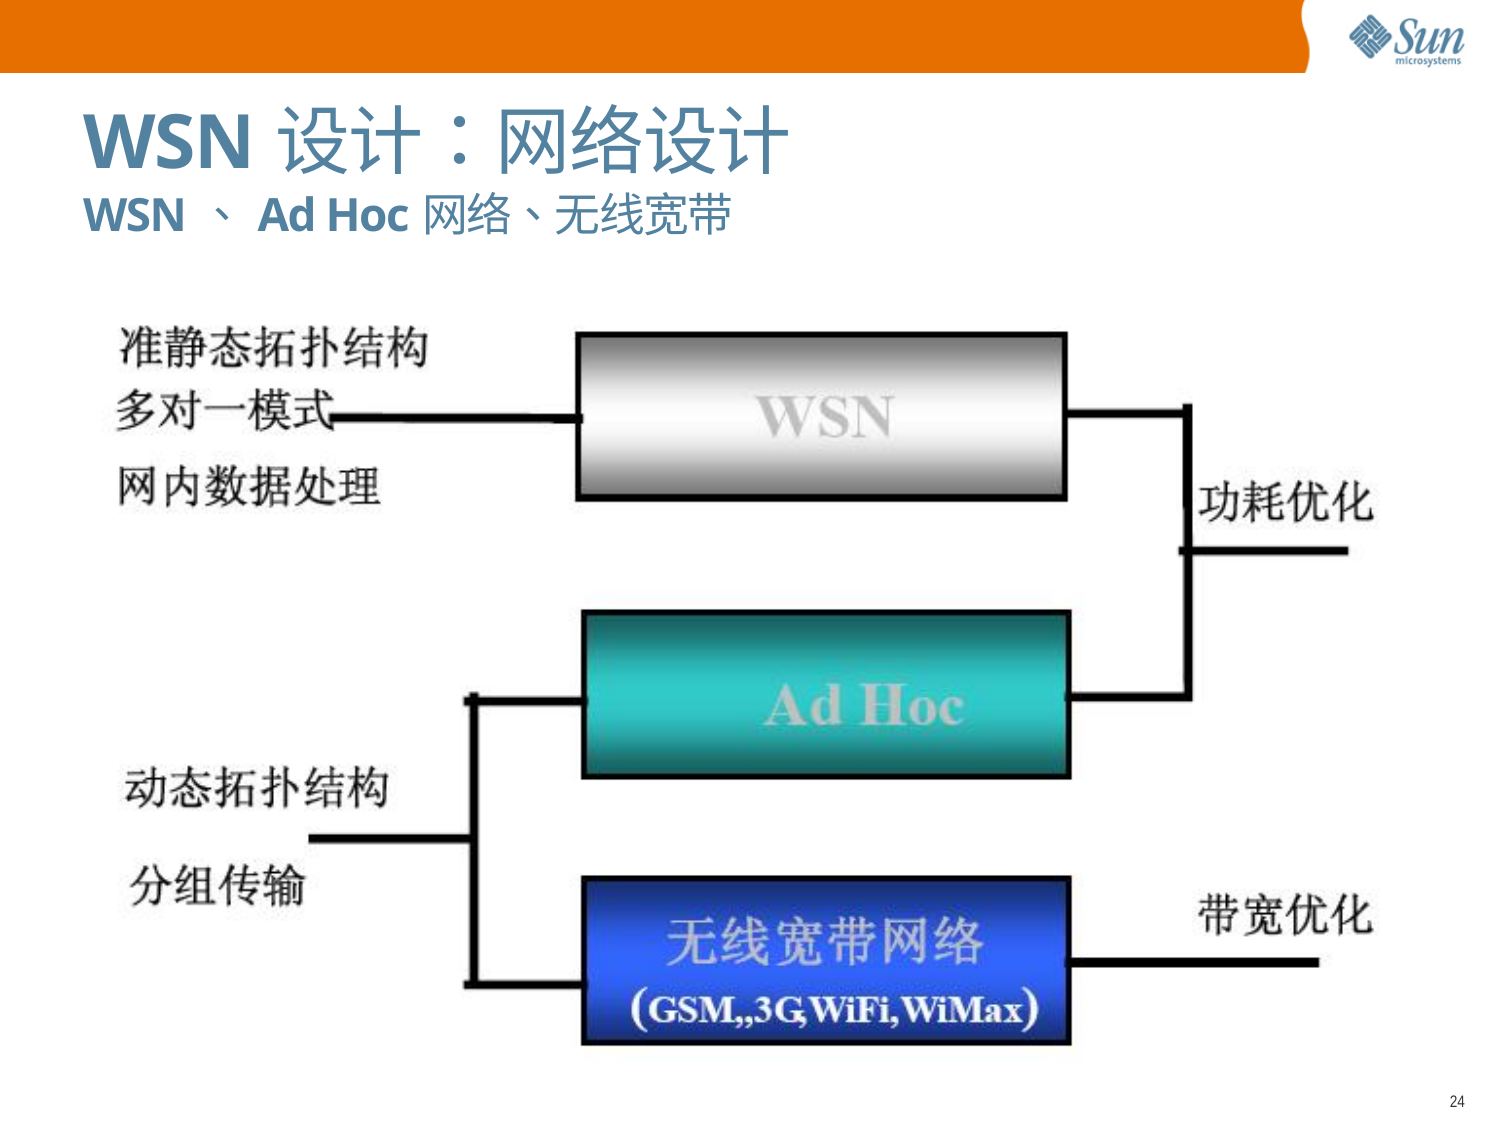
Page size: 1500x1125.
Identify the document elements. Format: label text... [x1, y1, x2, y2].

title WSN设计：网络设计 WSN、Ad Hoc网络、无线宽带 [83, 94, 1446, 235]
picture [87, 248, 1446, 1097]
picture [0, 0, 1500, 73]
